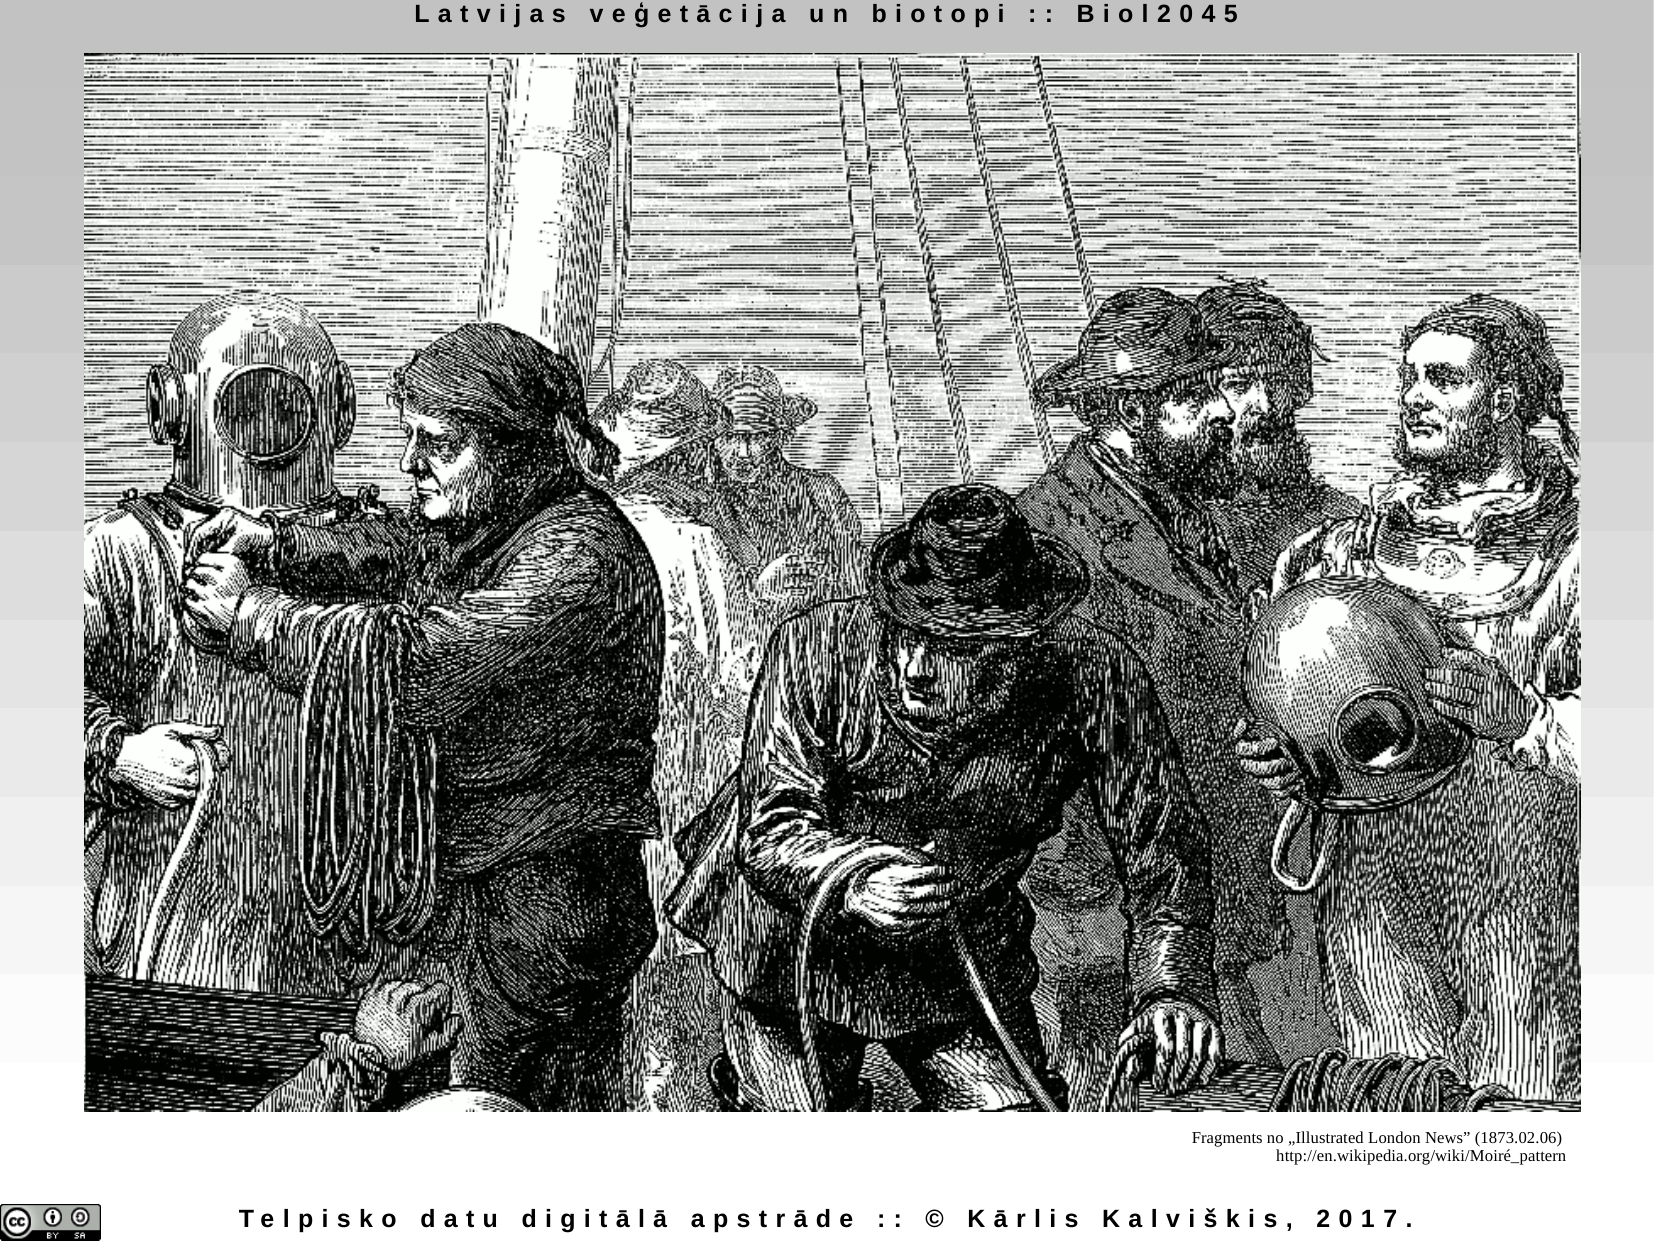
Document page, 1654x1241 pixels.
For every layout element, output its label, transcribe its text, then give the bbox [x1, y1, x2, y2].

picture [0, 0, 1654, 1241]
text_box Fragments no „Illustrated London News” (1873.02.06) http://en.wikipedia.org/wiki/Moiré_pattern [1191, 1128, 1568, 1166]
